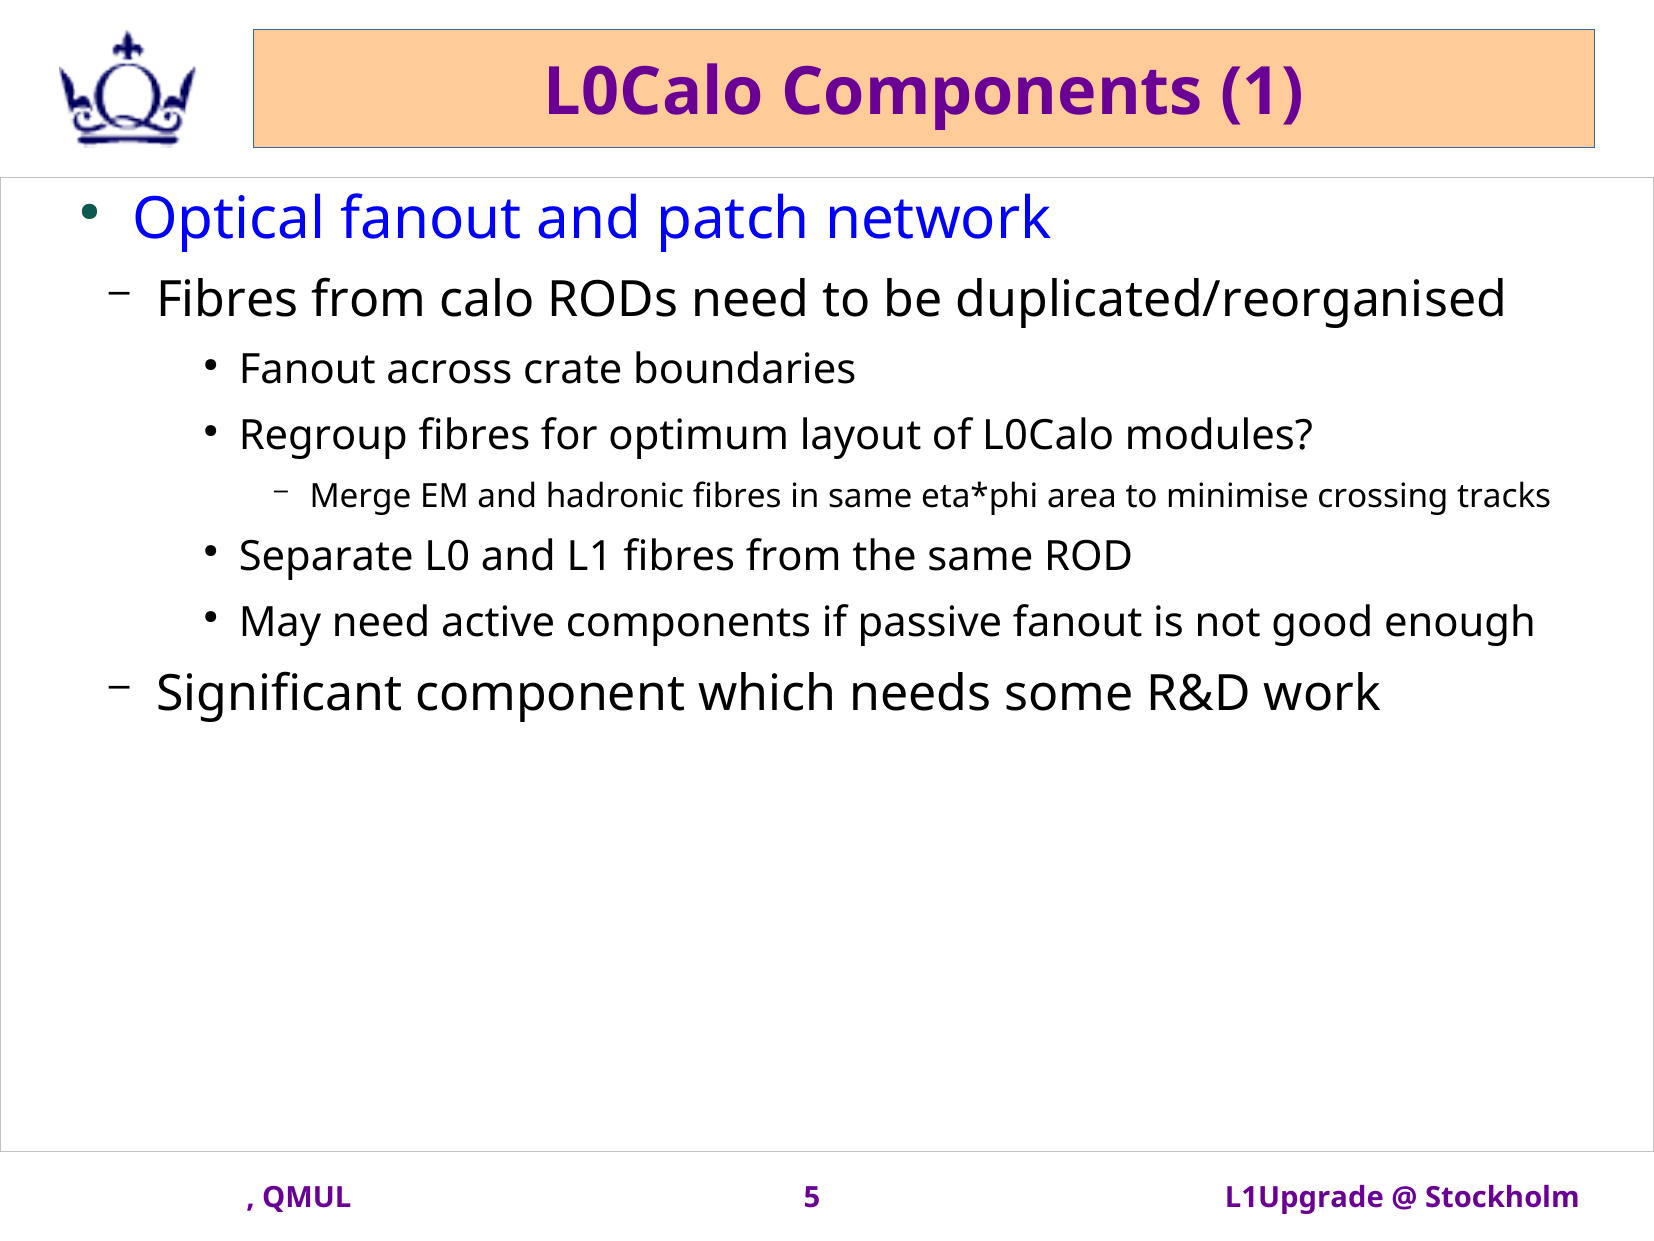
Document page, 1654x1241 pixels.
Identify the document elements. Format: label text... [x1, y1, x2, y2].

title L0Calo Components (1) [253, 29, 1595, 148]
list Optical fanout and patch network Fibres from calo RODs need to be duplicated/reorganised Fanout across crate boundaries Regroup fibres for optimum layout of L0Calo modules? Merge EM and hadronic fibres in same eta*phi area to minimise crossing tracks Separate L0 and L1 fibres from the same ROD May need active components if passive fanout is not good enough Significant component which needs some R&D work [61, 181, 1605, 1149]
picture [59, 29, 200, 148]
